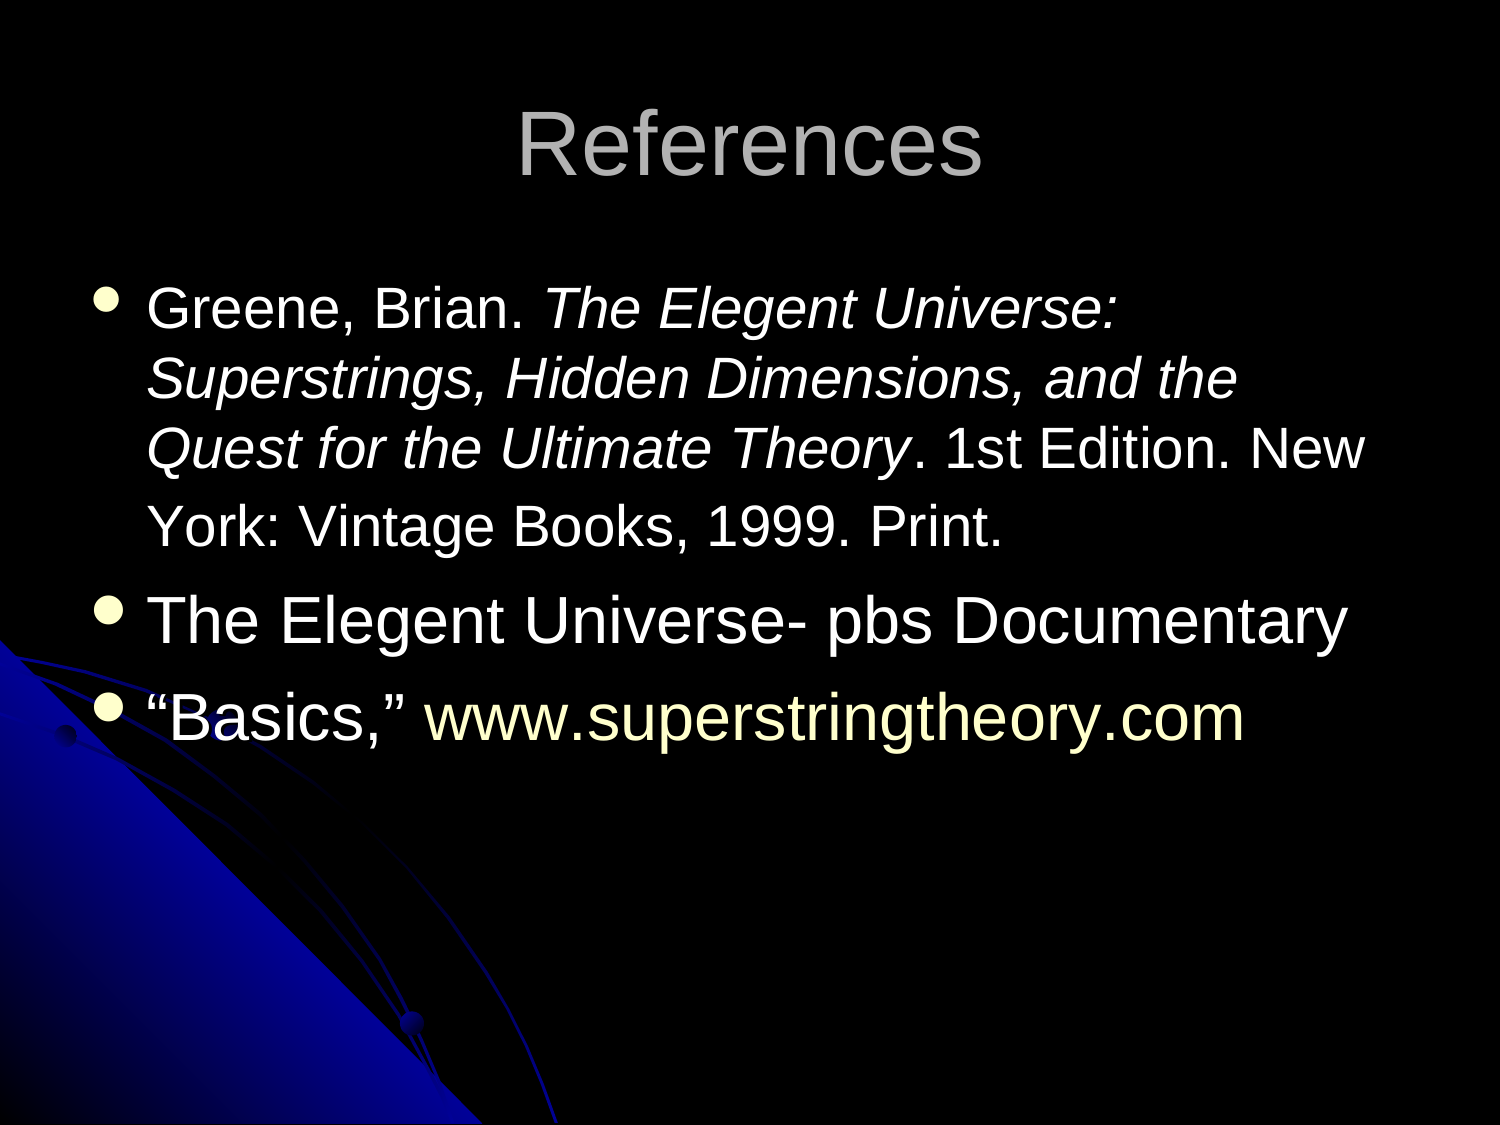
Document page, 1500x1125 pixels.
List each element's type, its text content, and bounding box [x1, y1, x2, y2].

title References [75, 45, 1426, 233]
list Greene, Brian. The Elegent Universe: Superstrings, Hidden Dimensions, and the Quest for the Ultimate Theory. 1st Edition. New York: Vintage Books, 1999. Print. The Elegent Universe- pbs Documentary “Basics,” www.superstringtheory.com [75, 262, 1426, 1006]
